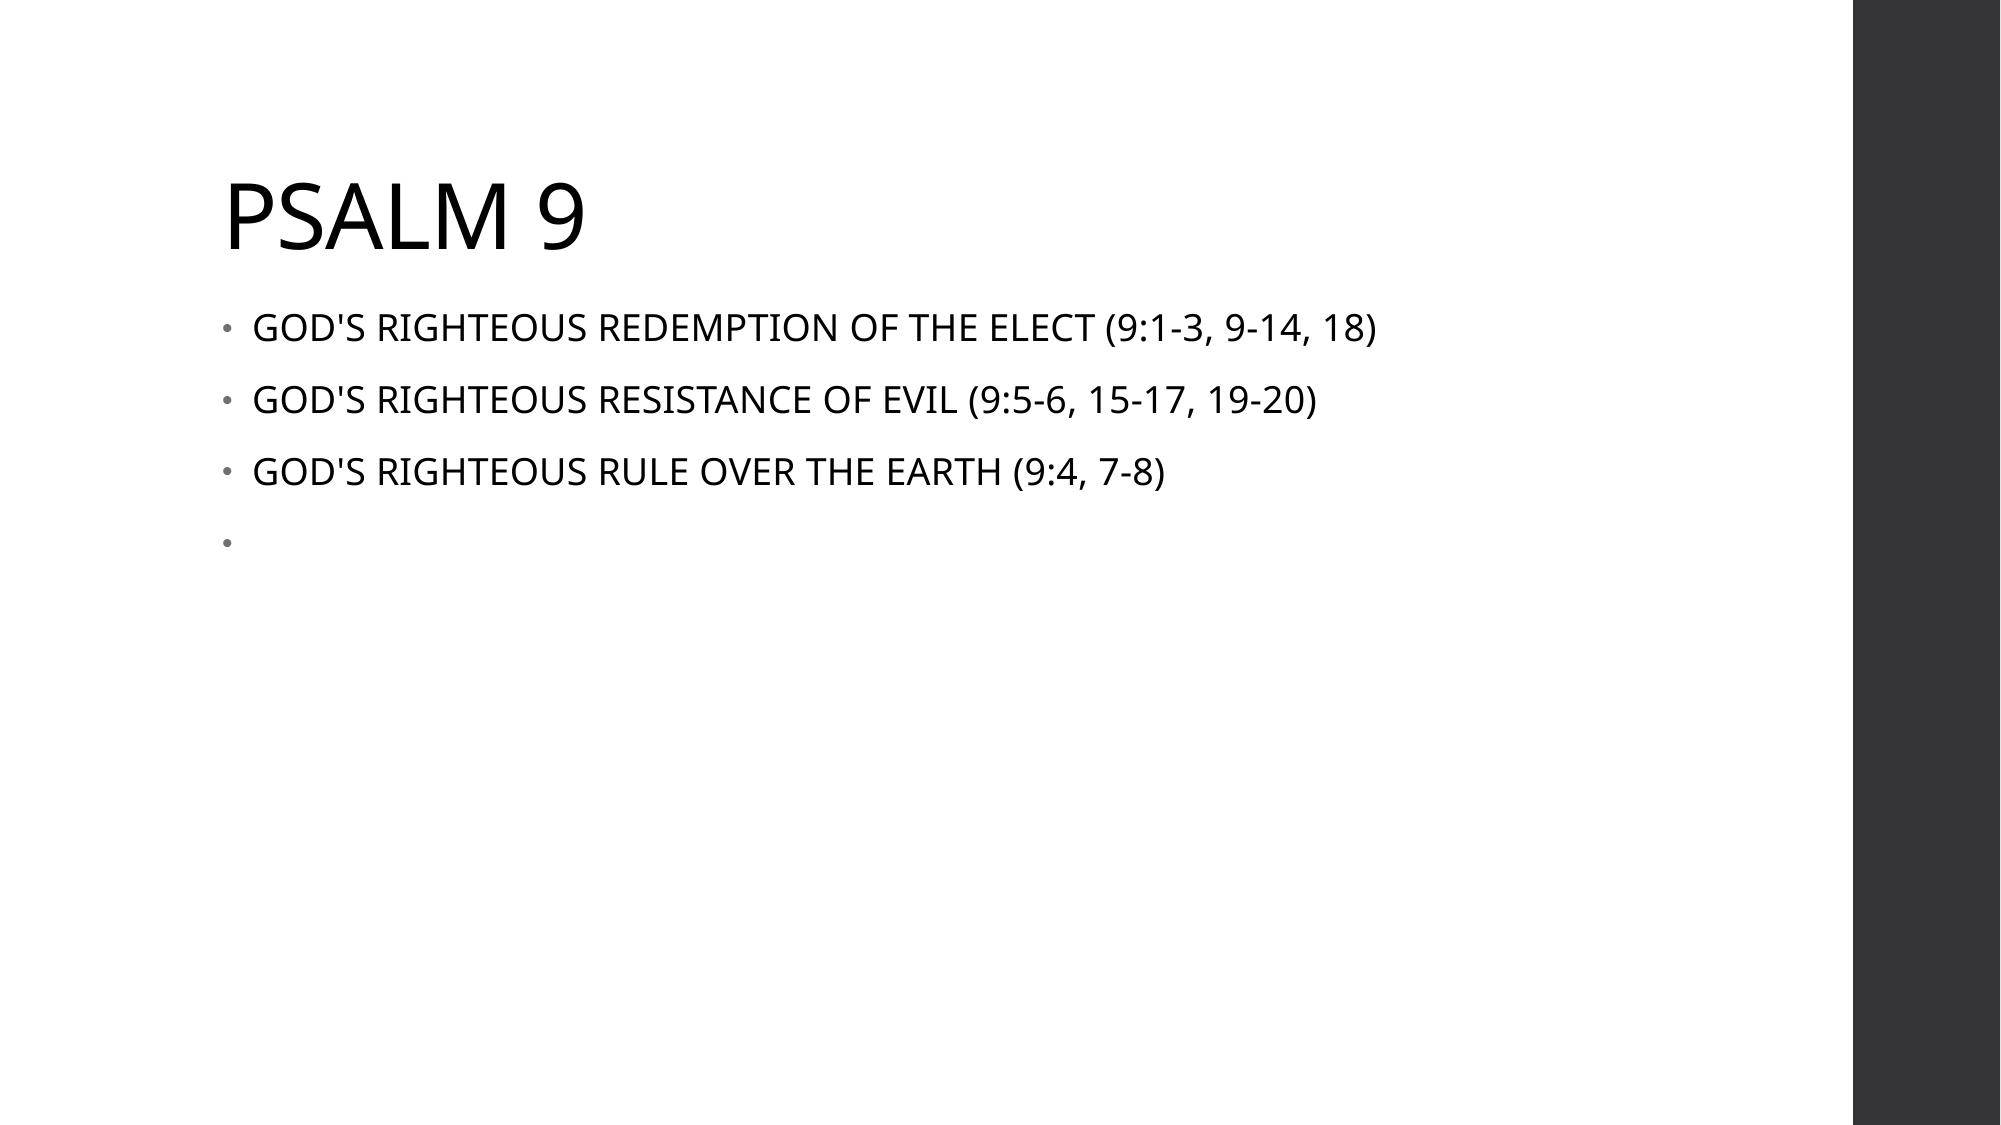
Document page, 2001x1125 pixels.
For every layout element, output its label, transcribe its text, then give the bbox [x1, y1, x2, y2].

title PSALM 9 [206, 60, 1797, 278]
list GOD'S RIGHTEOUS REDEMPTION OF THE ELECT (9:1-3, 9-14, 18) GOD'S RIGHTEOUS RESISTANCE OF EVIL (9:5-6, 15-17, 19-20) GOD'S RIGHTEOUS RULE OVER THE EARTH (9:4, 7-8) [206, 299, 1617, 1014]
